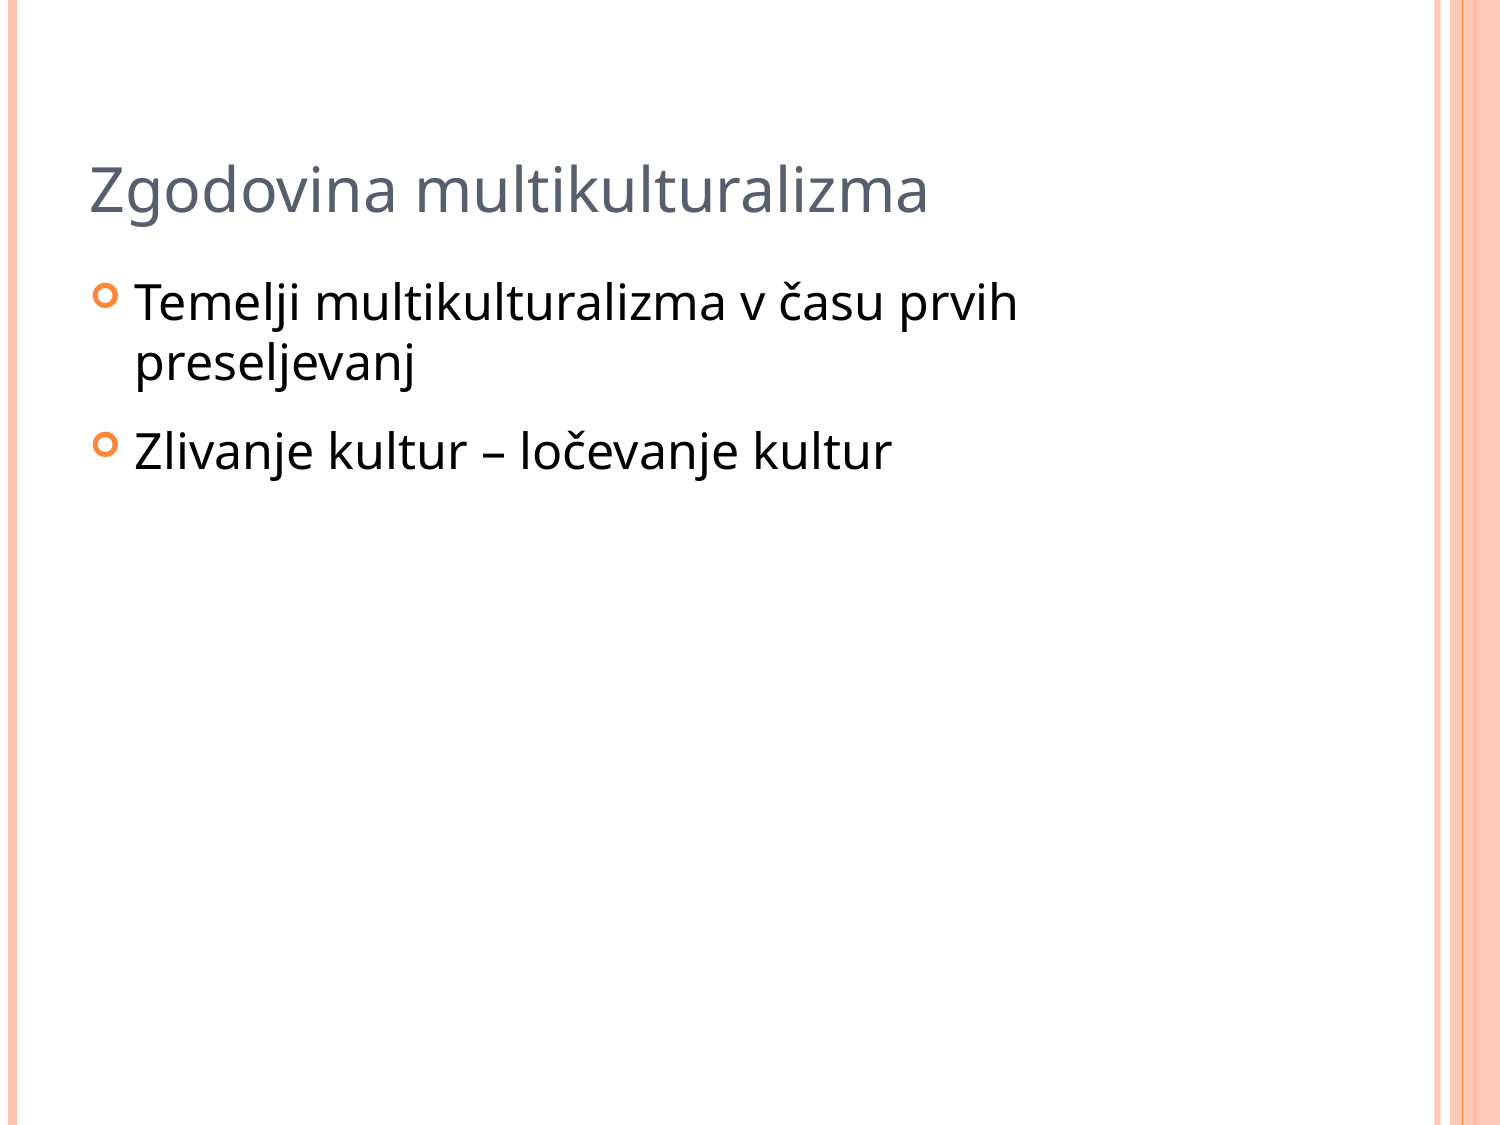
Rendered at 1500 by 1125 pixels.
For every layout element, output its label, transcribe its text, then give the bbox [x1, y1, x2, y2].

title Zgodovina multikulturalizma [75, 45, 1300, 233]
list Temelji multikulturalizma v času prvih preseljevanj Zlivanje kultur – ločevanje kultur [75, 262, 1300, 1062]
